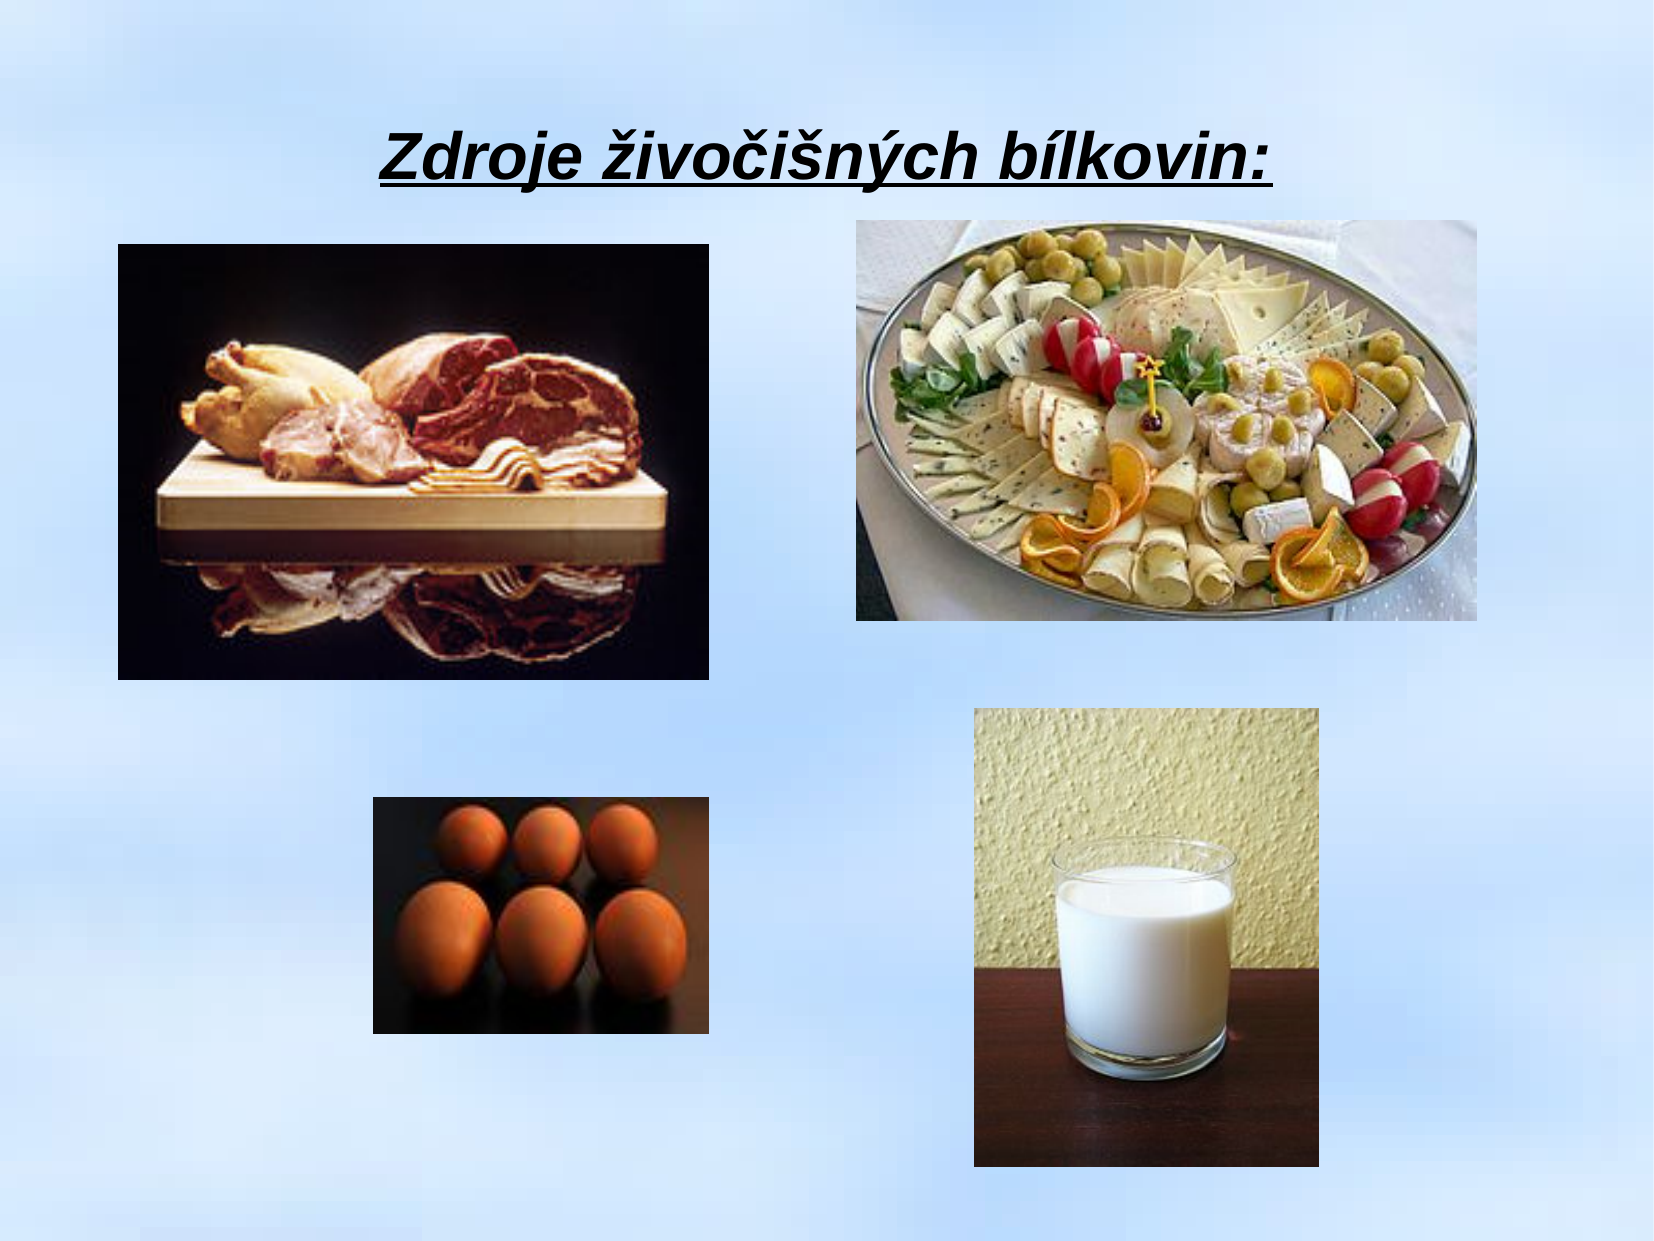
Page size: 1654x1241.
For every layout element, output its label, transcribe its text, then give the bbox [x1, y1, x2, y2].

picture [856, 220, 1477, 621]
title Zdroje živočišných bílkovin: [82, 49, 1571, 257]
picture [118, 244, 709, 680]
picture [373, 797, 709, 1034]
picture [974, 708, 1319, 1167]
